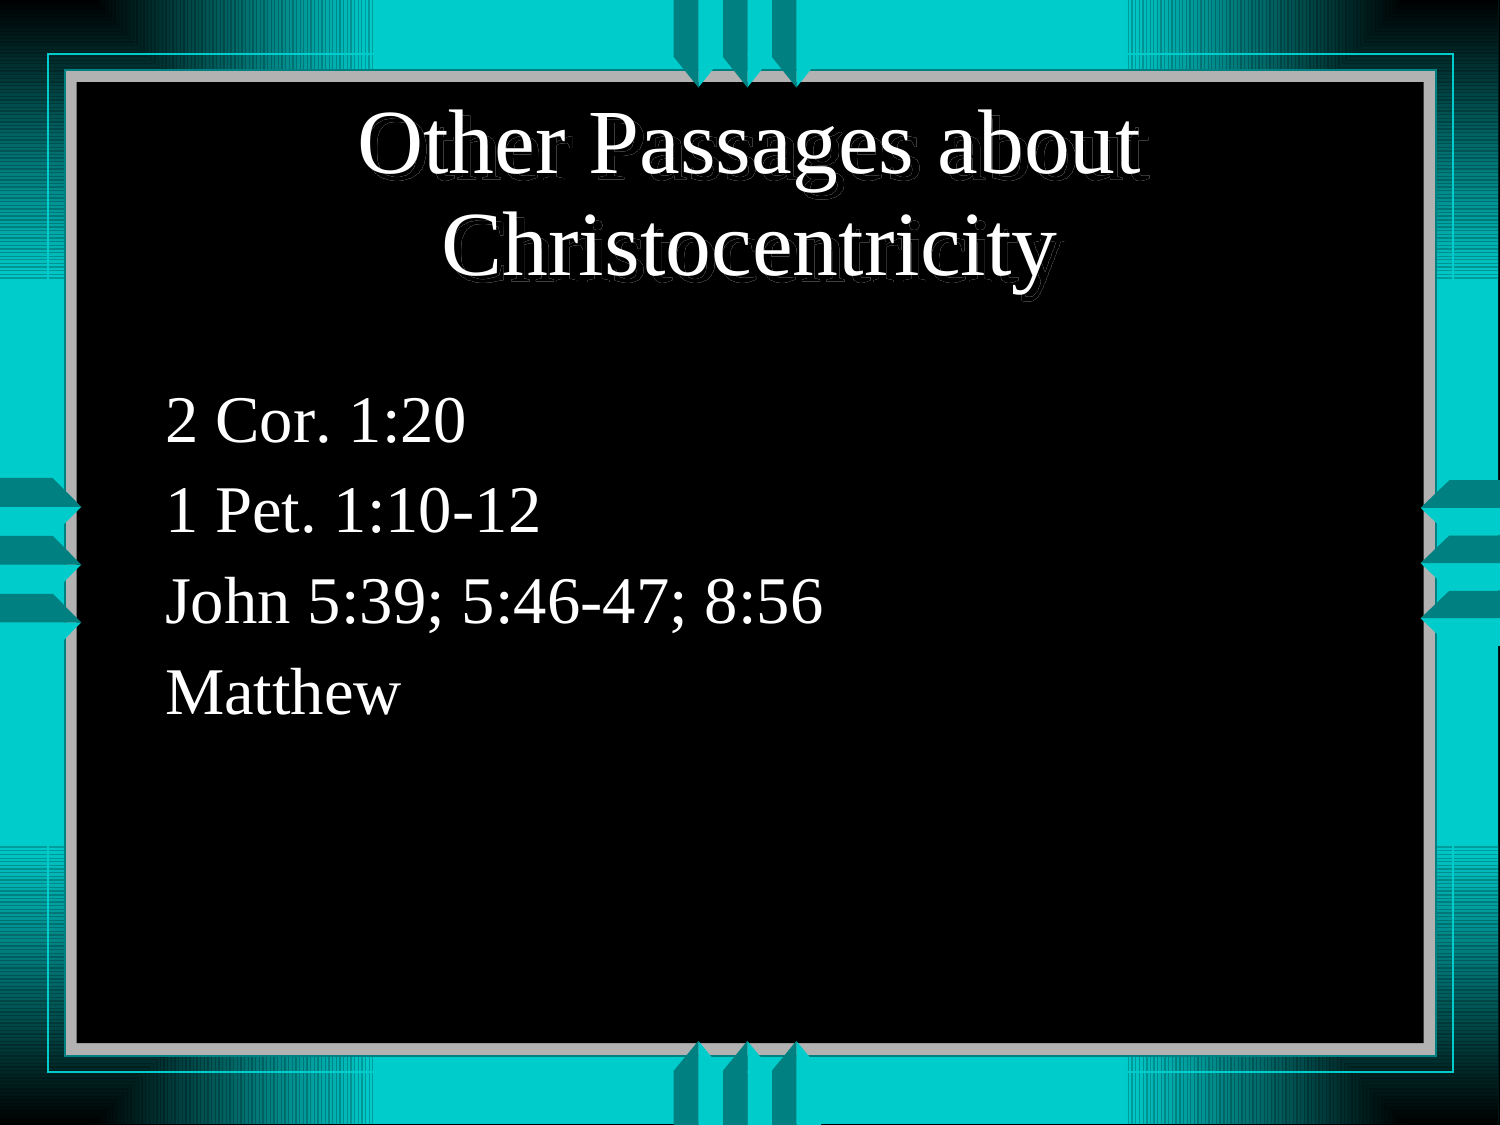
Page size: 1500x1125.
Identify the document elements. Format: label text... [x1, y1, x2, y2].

title Other Passages about Christocentricity [150, 84, 1351, 303]
list 2 Cor. 1:20 1 Pet. 1:10-12 John 5:39; 5:46-47; 8:56 Matthew [149, 374, 1375, 1000]
